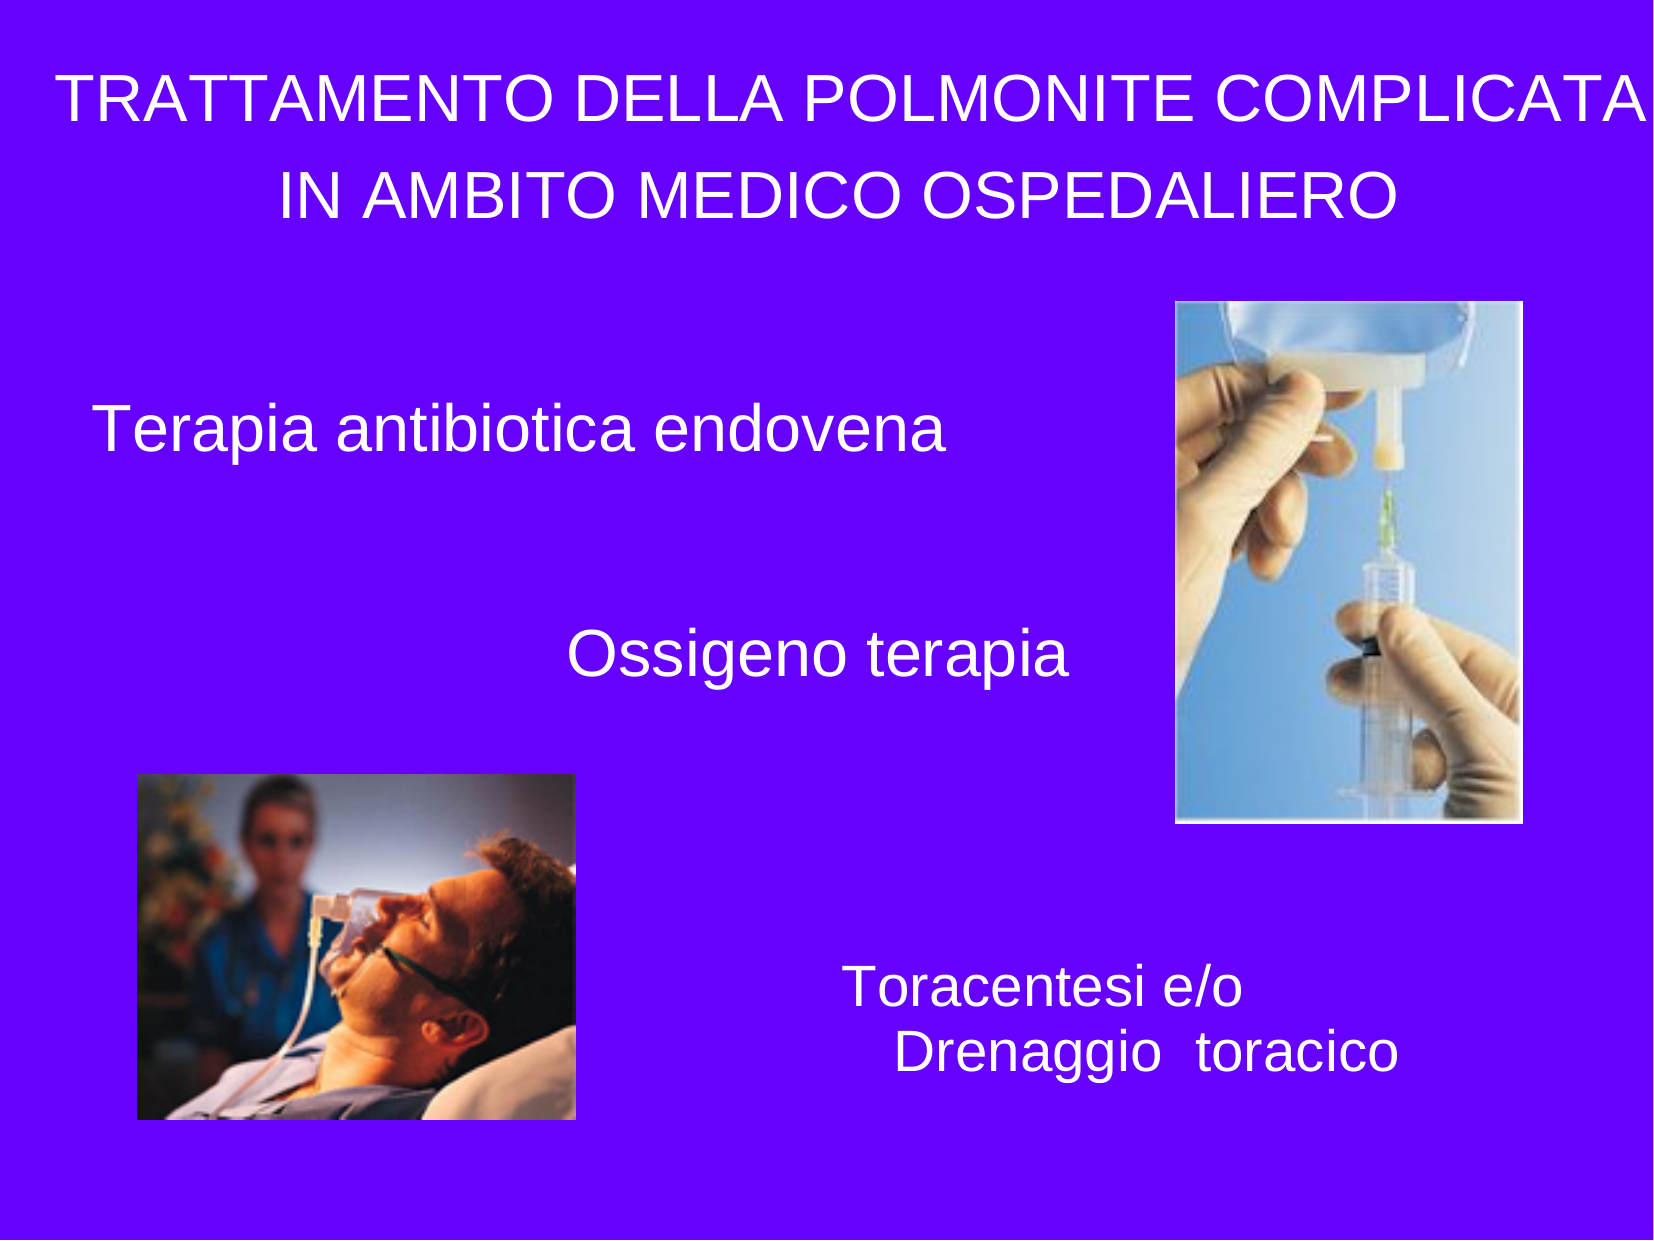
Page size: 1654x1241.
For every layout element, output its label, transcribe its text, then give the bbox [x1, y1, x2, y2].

picture [1175, 301, 1523, 824]
text_box Terapia antibiotica endovena [87, 387, 1025, 513]
list Toracentesi e/o Drenaggio toracico [837, 949, 1463, 1180]
text_box Ossigeno terapia [562, 612, 1075, 725]
picture [137, 774, 576, 1120]
title TRATTAMENTO DELLA POLMONITE COMPLICATA IN AMBITO MEDICO OSPEDALIERO [49, 55, 1654, 239]
